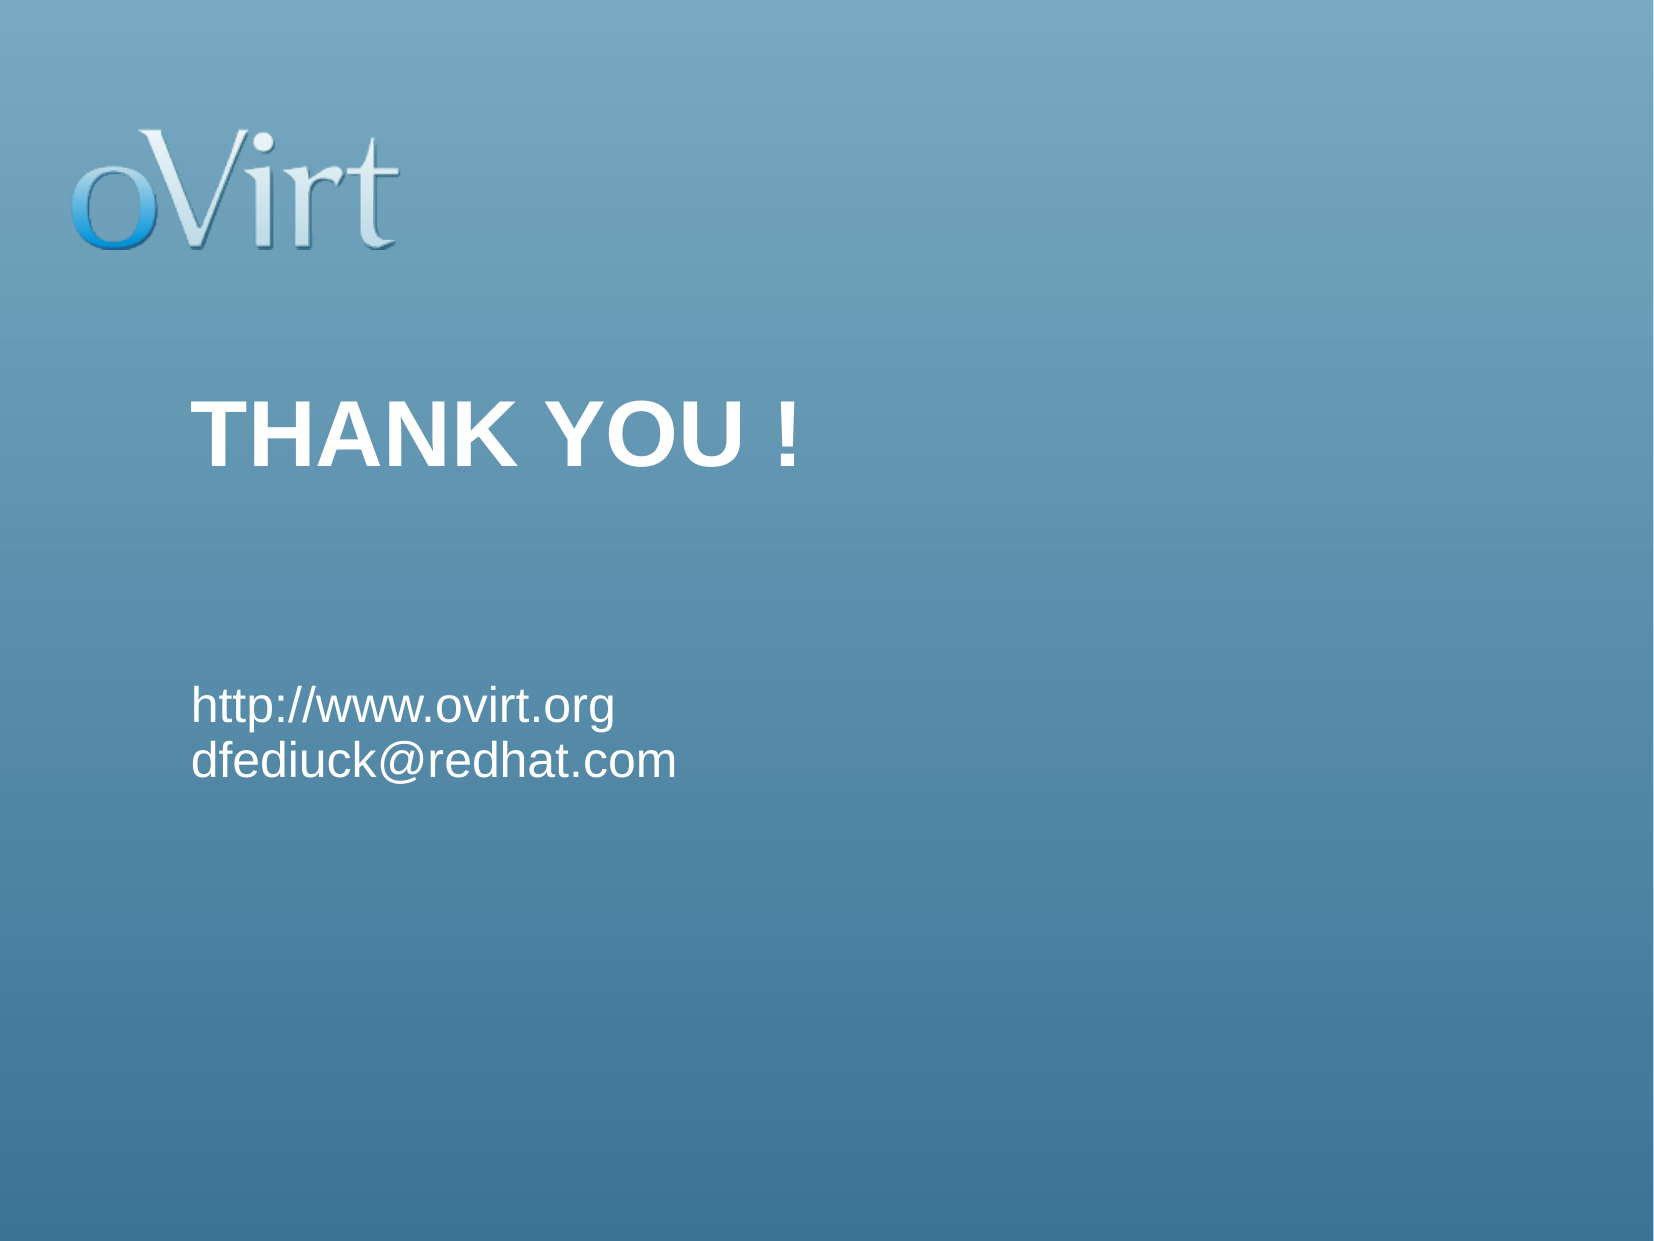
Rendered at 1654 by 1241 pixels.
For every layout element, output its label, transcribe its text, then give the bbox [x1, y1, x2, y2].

text_box http://www.ovirt.org dfediuck@redhat.com [176, 669, 1549, 908]
text_box THANK YOU ! [175, 374, 1549, 510]
picture [0, 0, 1654, 1241]
